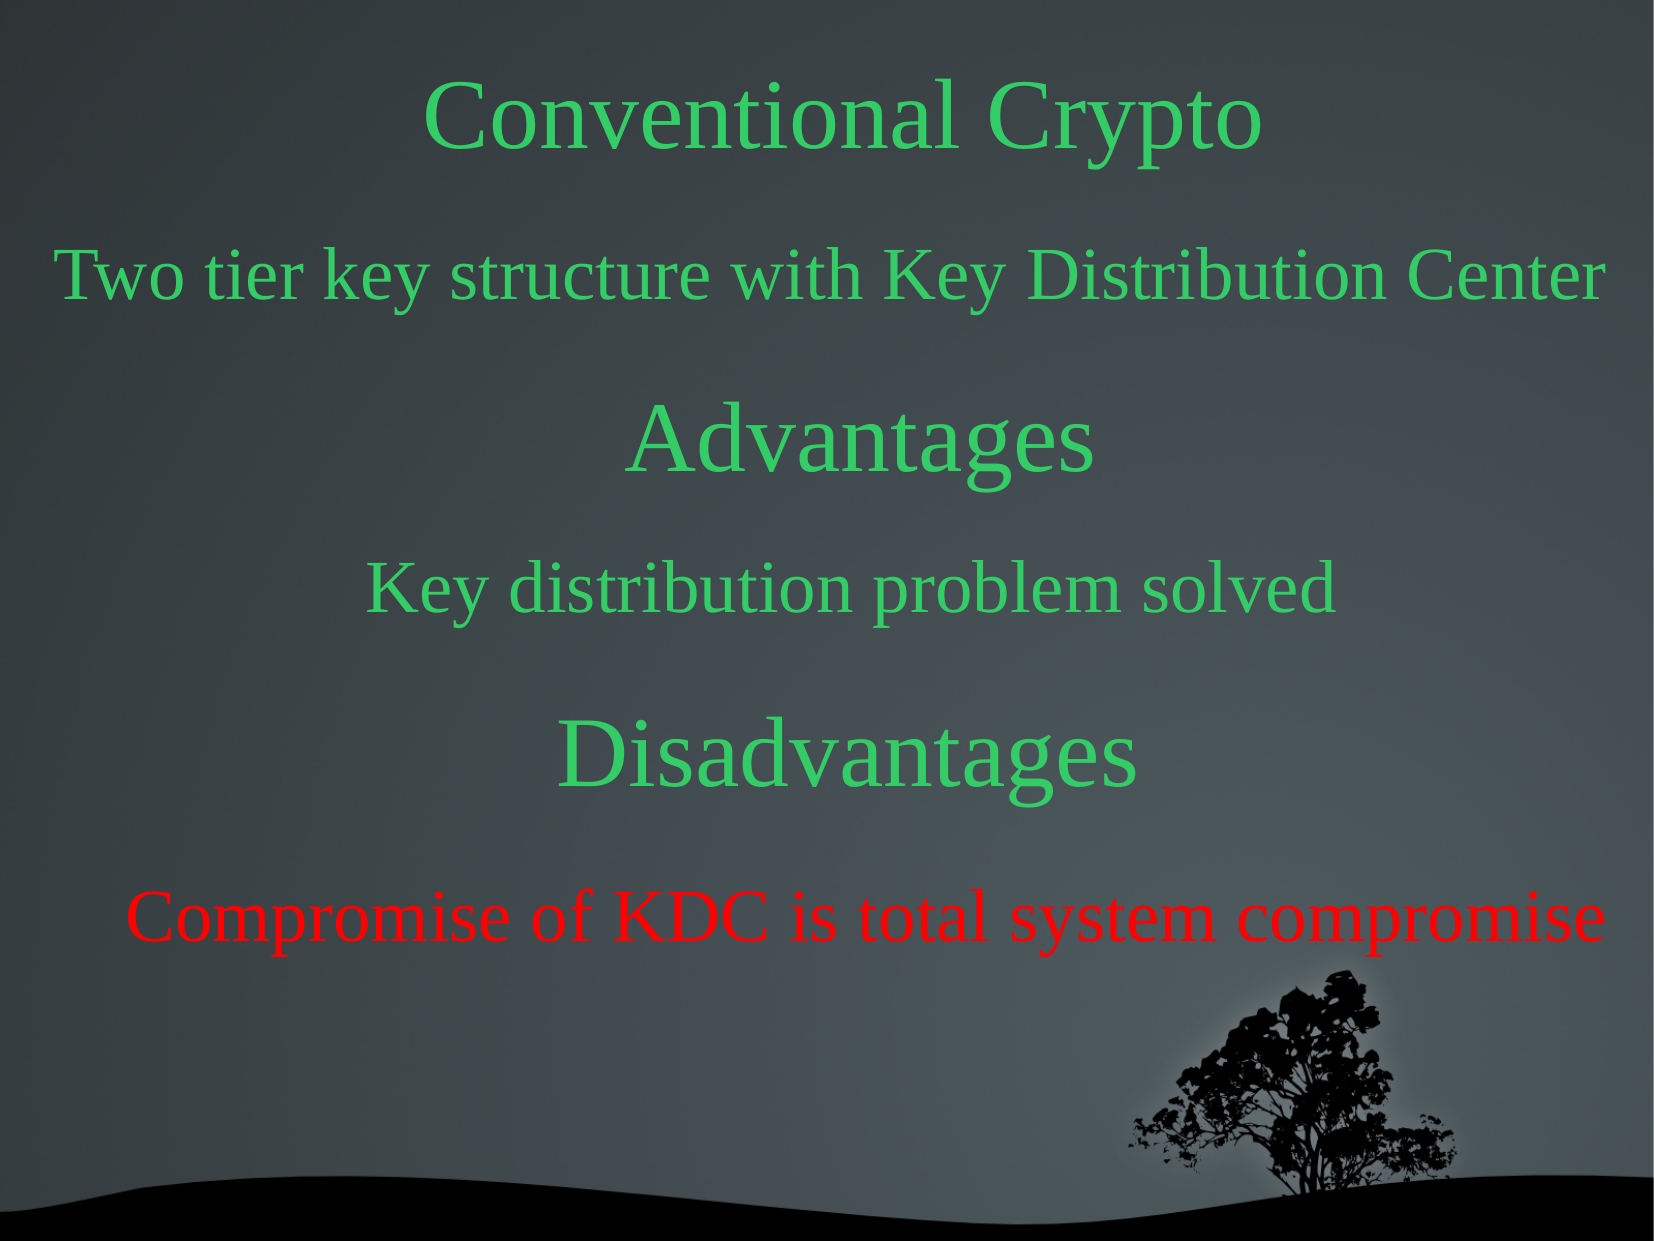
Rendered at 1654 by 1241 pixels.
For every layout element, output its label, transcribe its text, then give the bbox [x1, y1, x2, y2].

text_box Conventional Crypto [408, 51, 1276, 188]
text_box Compromise of KDC is total system compromise [110, 867, 1619, 974]
text_box Key distribution problem solved [350, 538, 1345, 645]
text_box Two tier key structure with Key Distribution Center [38, 225, 1613, 331]
text_box Advantages [609, 374, 1106, 511]
text_box Disadvantages [541, 689, 1152, 826]
picture [0, 0, 1654, 1241]
